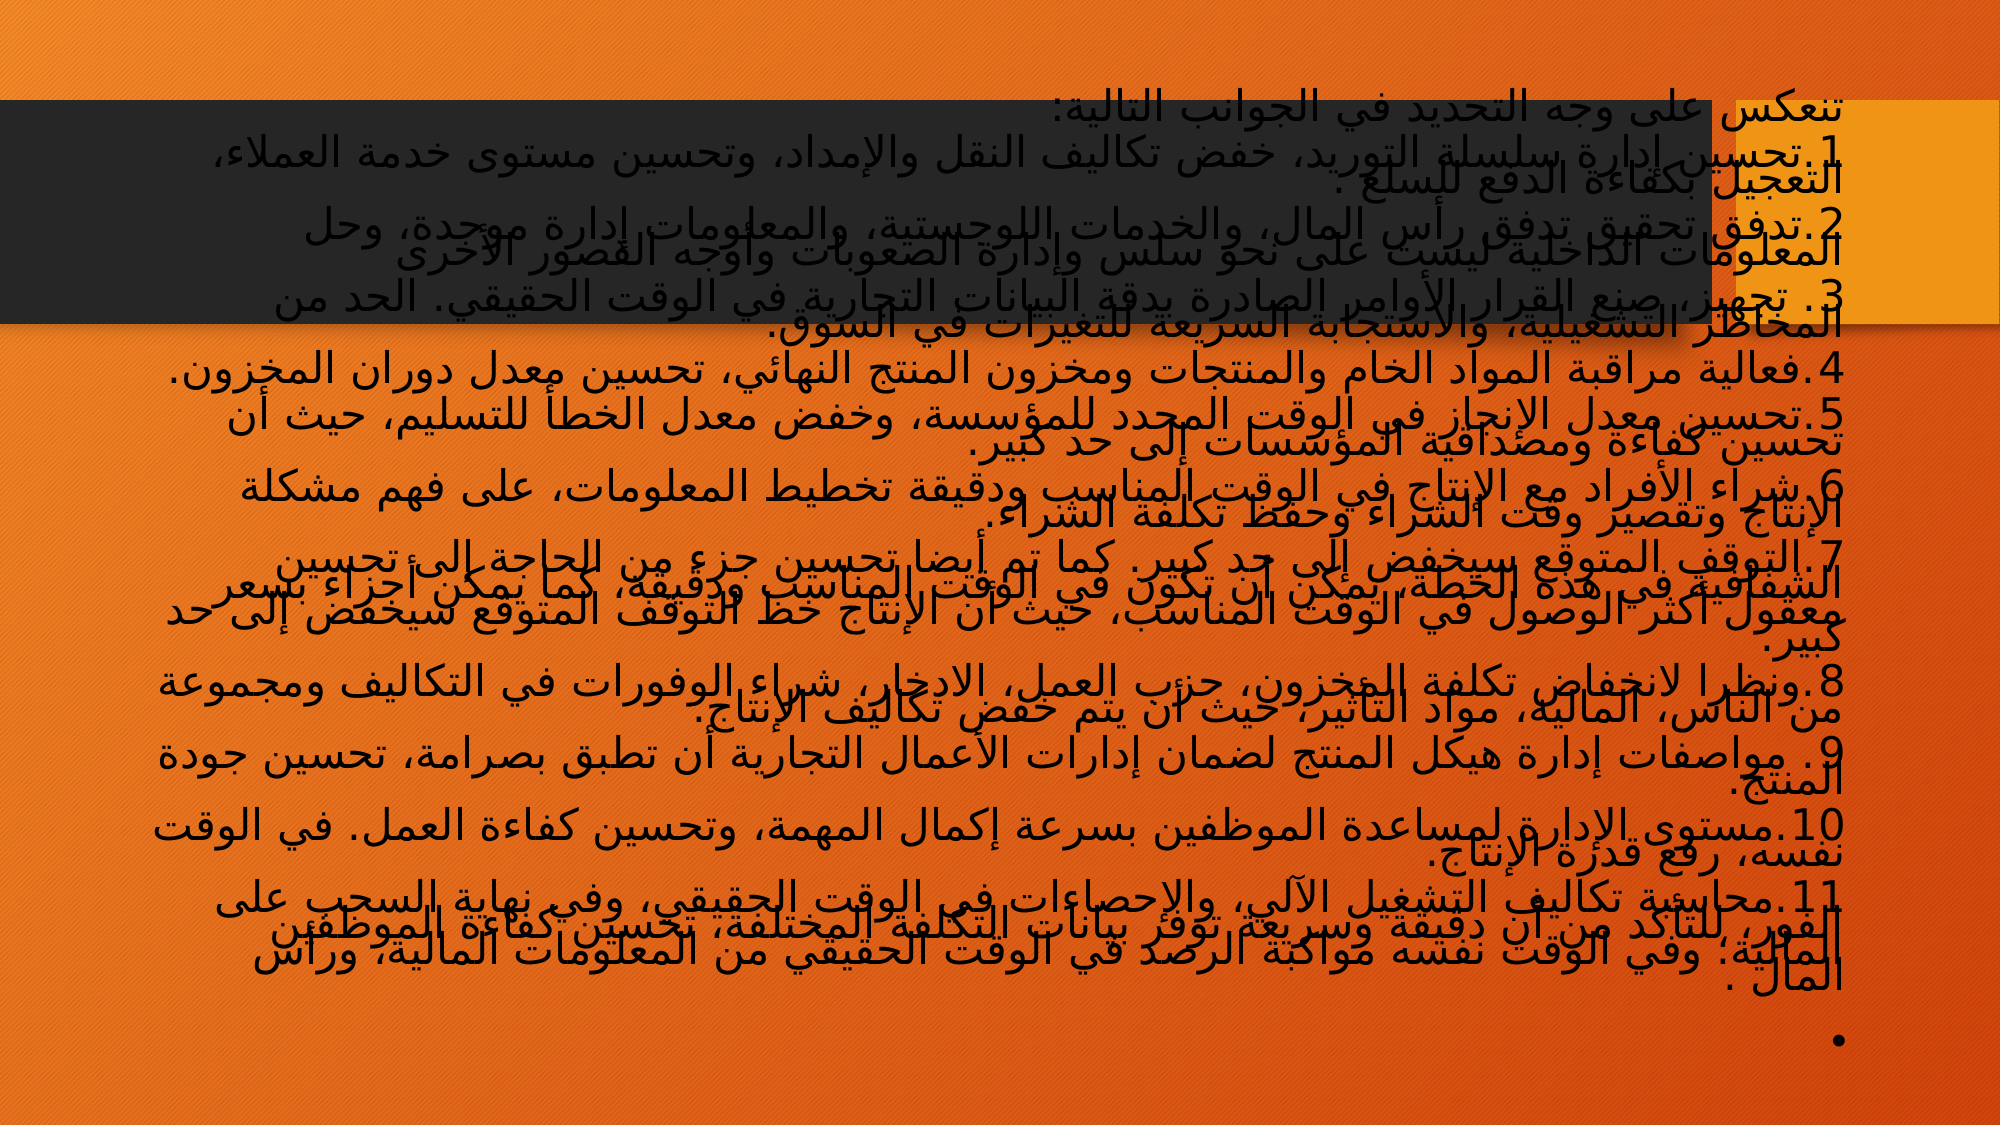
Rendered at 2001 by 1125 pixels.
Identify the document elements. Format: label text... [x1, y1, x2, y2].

list تنعكس على وجه التحديد في الجوانب التالية: 1.تحسين إدارة سلسلة التوريد، خفض تكاليف النقل والإمداد، وتحسين مستوى خدمة العملاء، التعجيل بكفاءة الدفع للسلع . 2.تدفق تحقيق تدفق رأس المال، والخدمات اللوجستية، والمعلومات إدارة موحدة، وحل المعلومات الداخلية ليست على نحو سلس وإدارة الصعوبات وأوجه القصور الأخرى 3. تجهيز، صنع القرار الأوامر الصادرة بدقة البيانات التجارية في الوقت الحقيقي. الحد من المخاطر التشغيلية، والاستجابة السريعة للتغيرات في السوق. 4.فعالية مراقبة المواد الخام والمنتجات ومخزون المنتج النهائي، تحسين معدل دوران المخزون. 5.تحسين معدل الإنجاز في الوقت المحدد للمؤسسة، وخفض معدل الخطأ للتسليم، حيث أن تحسين كفاءة ومصداقية المؤسسات إلى حد كبير. 6.شراء الأفراد مع الإنتاج في الوقت المناسب ودقيقة تخطيط المعلومات، على فهم مشكلة الإنتاج وتقصير وقت الشراء وحفظ تكلفة الشراء. 7.التوقف المتوقع سيخفض إلى حد كبير. كما تم أيضا تحسين جزء من الحاجة إلى تحسين الشفافية في هذه الخطة، يمكن أن تكون في الوقت المناسب ودقيقة، كما يمكن أجزاء بسعر معقول أكثر الوصول في الوقت المناسب، حيث أن الإنتاج خط التوقف المتوقع سيخفض إلى حد كبير. 8.ونظرا لانخفاض تكلفة المخزون، حزب العمل، الادخار، شراء الوفورات في التكاليف ومجموعة من الناس، المالية، مواد التأثير، حيث أن يتم خفض تكاليف الإنتاج. 9. مواصفات إدارة هيكل المنتج لضمان إدارات الأعمال التجارية أن تطبق بصرامة، تحسين جودة المنتج. 10.مستوى الإدارة لمساعدة الموظفين بسرعة إكمال المهمة، وتحسين كفاءة العمل. في الوقت نفسه، رفع قدرة الإنتاج. 11.محاسبة تكاليف التشغيل الآلي، والإحصاءات في الوقت الحقيقي، وفي نهاية السحب على الفور، للتأكد من أن دقيقة وسريعة توفر بيانات التكلفة المختلفة، تحسين كفاءة الموظفين المالية؛ وفي الوقت نفسه مواكبة الرصد في الوقت الحقيقي من المعلومات المالية، ورأس المال . [137, 93, 1863, 1014]
